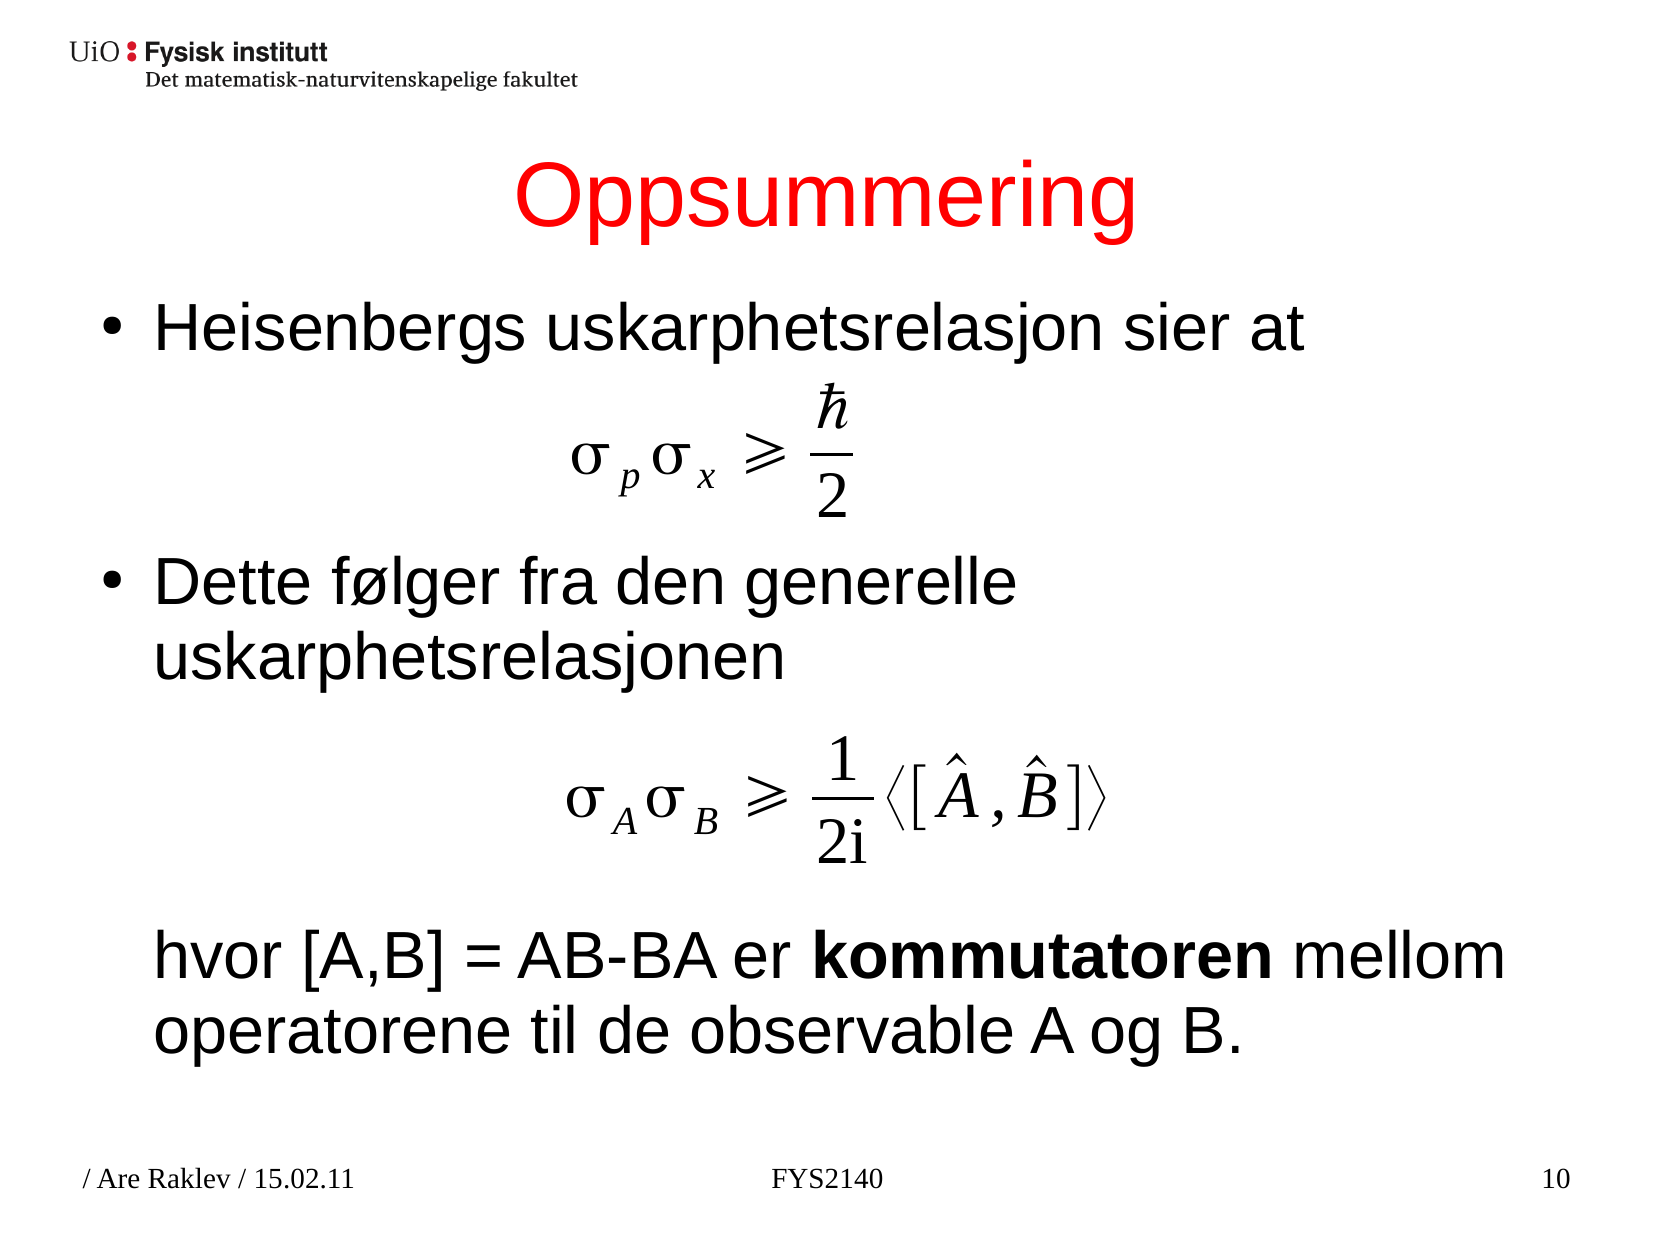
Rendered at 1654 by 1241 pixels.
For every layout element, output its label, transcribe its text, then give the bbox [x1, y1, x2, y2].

list Heisenbergs uskarphetsrelasjon sier at Dette følger fra den generelle uskarphetsrelasjonen hvor [A,B] = AB-BA er kommutatoren mellom operatorene til de observable A og B. [82, 290, 1576, 1094]
title Oppsummering [82, 90, 1571, 290]
chart [562, 367, 863, 533]
chart [556, 720, 1115, 878]
picture [68, 37, 581, 93]
